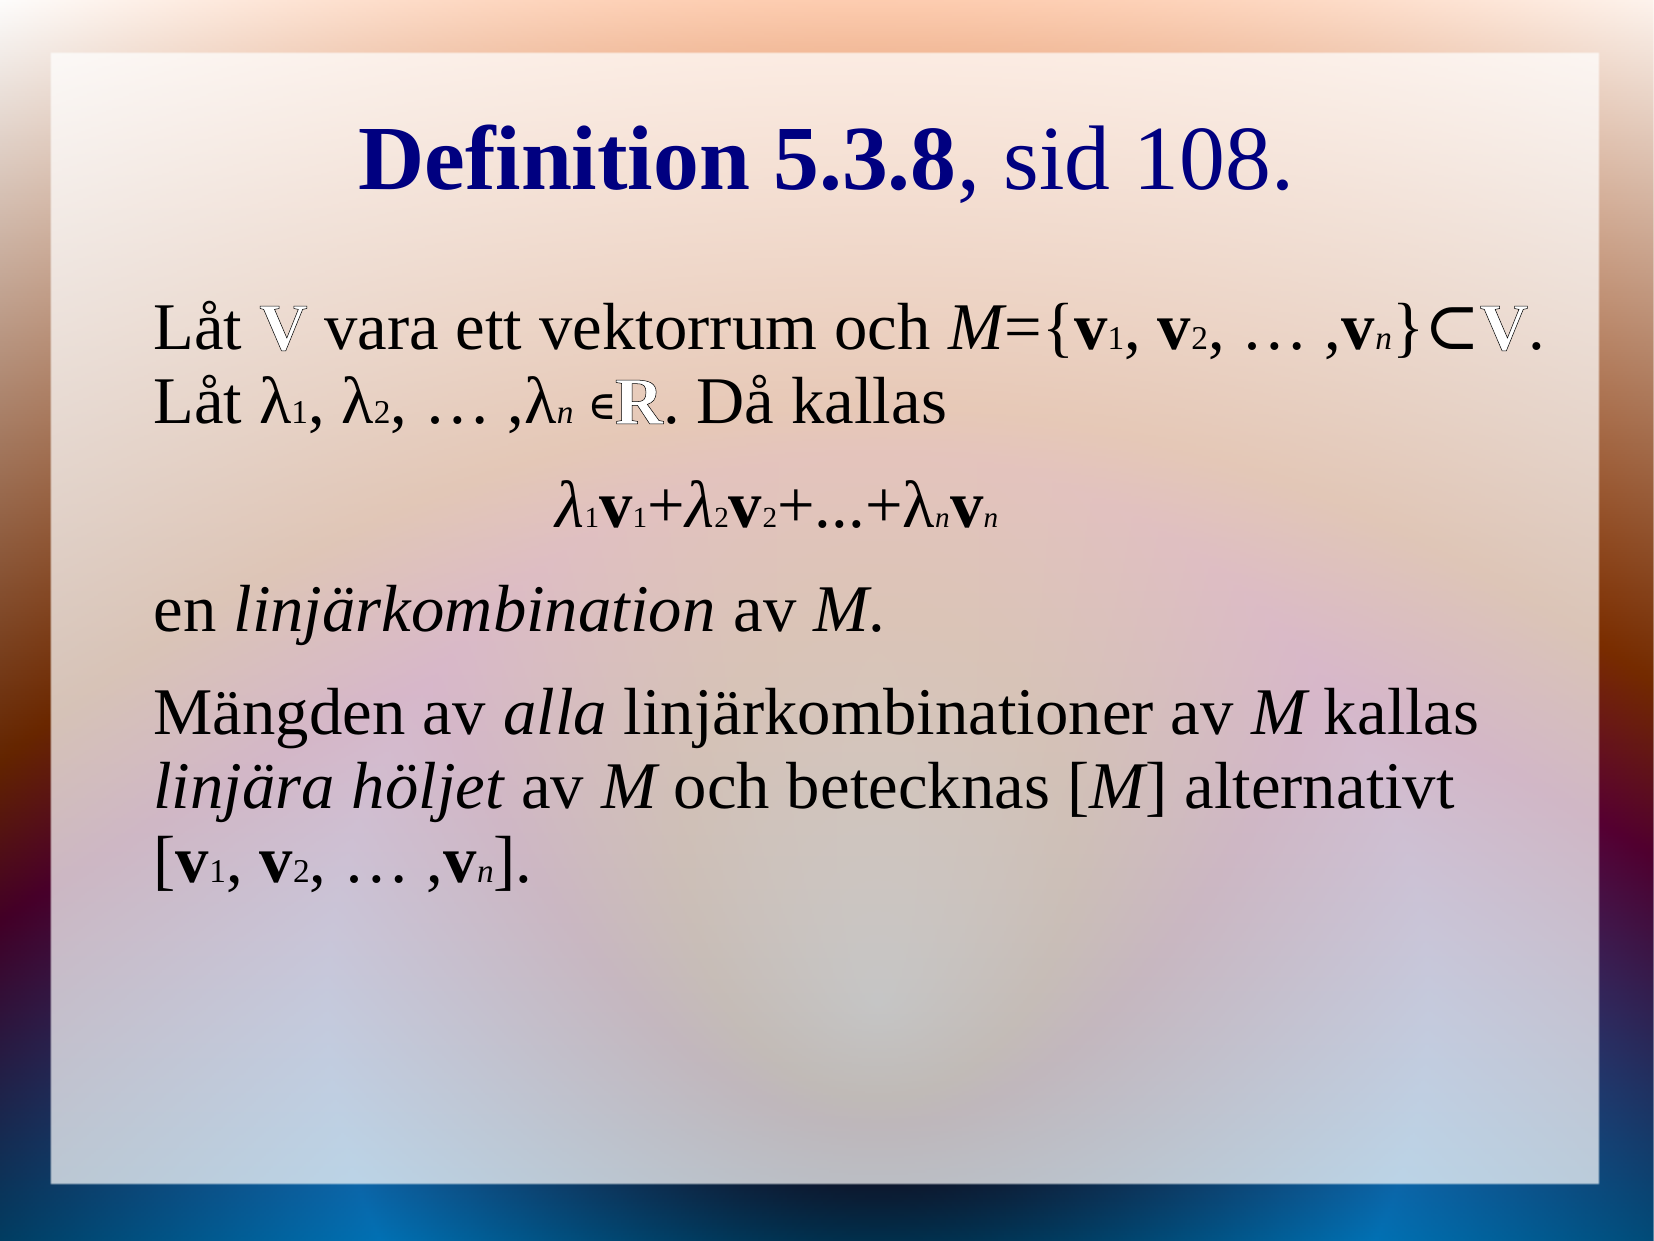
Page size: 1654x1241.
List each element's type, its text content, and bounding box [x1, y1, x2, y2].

list Låt V vara ett vektorrum och M={v1, v2, … ,vn}⊂V. Låt λ1, λ2, … ,λn ∊R. Då kallas λ1v1+λ2v2+...+λnvn en linjärkombination av M. Mängden av alla linjärkombinationer av M kallas linjära höljet av M och betecknas [M] alternativt [v1, v2, … ,vn]. [82, 290, 1571, 1019]
picture [0, 0, 1654, 1241]
title Definition 5.3.8, sid 108. [82, 62, 1571, 256]
